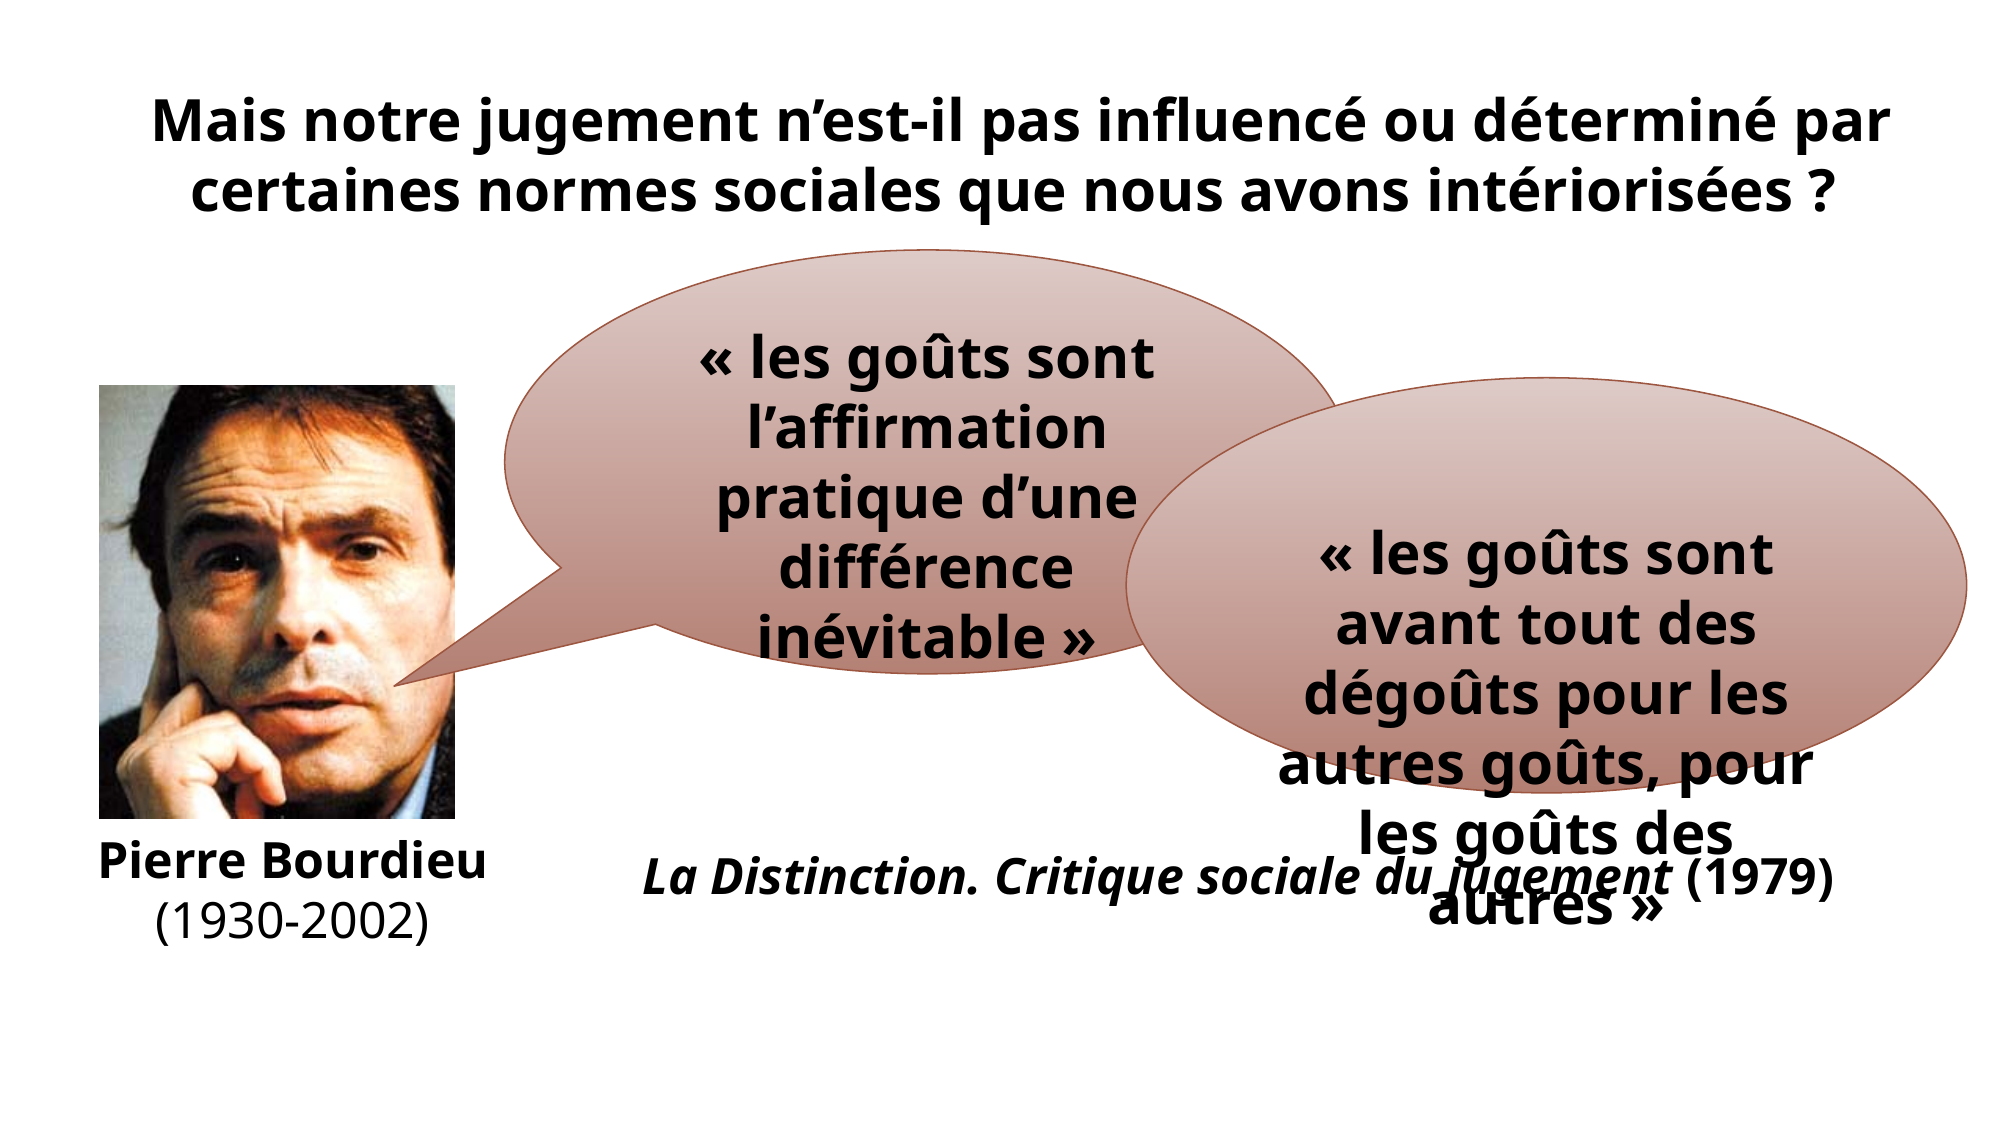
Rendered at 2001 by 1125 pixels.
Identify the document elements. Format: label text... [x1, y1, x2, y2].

text_box Pierre Bourdieu (1930-2002) [33, 821, 553, 958]
text_box « les goûts sont avant tout des dégoûts pour les autres goûts, pour les goûts des autres » [1126, 377, 1967, 793]
picture [99, 385, 455, 819]
text_box Mais notre jugement n’est-il pas influencé ou déterminé par certaines normes sociales que nous avons intériorisées ? [98, 76, 1945, 231]
text_box « les goûts sont l’affirmation pratique d’une différence inévitable » [393, 249, 1335, 687]
text_box La Distinction. Critique sociale du jugement (1979) [627, 837, 1850, 912]
